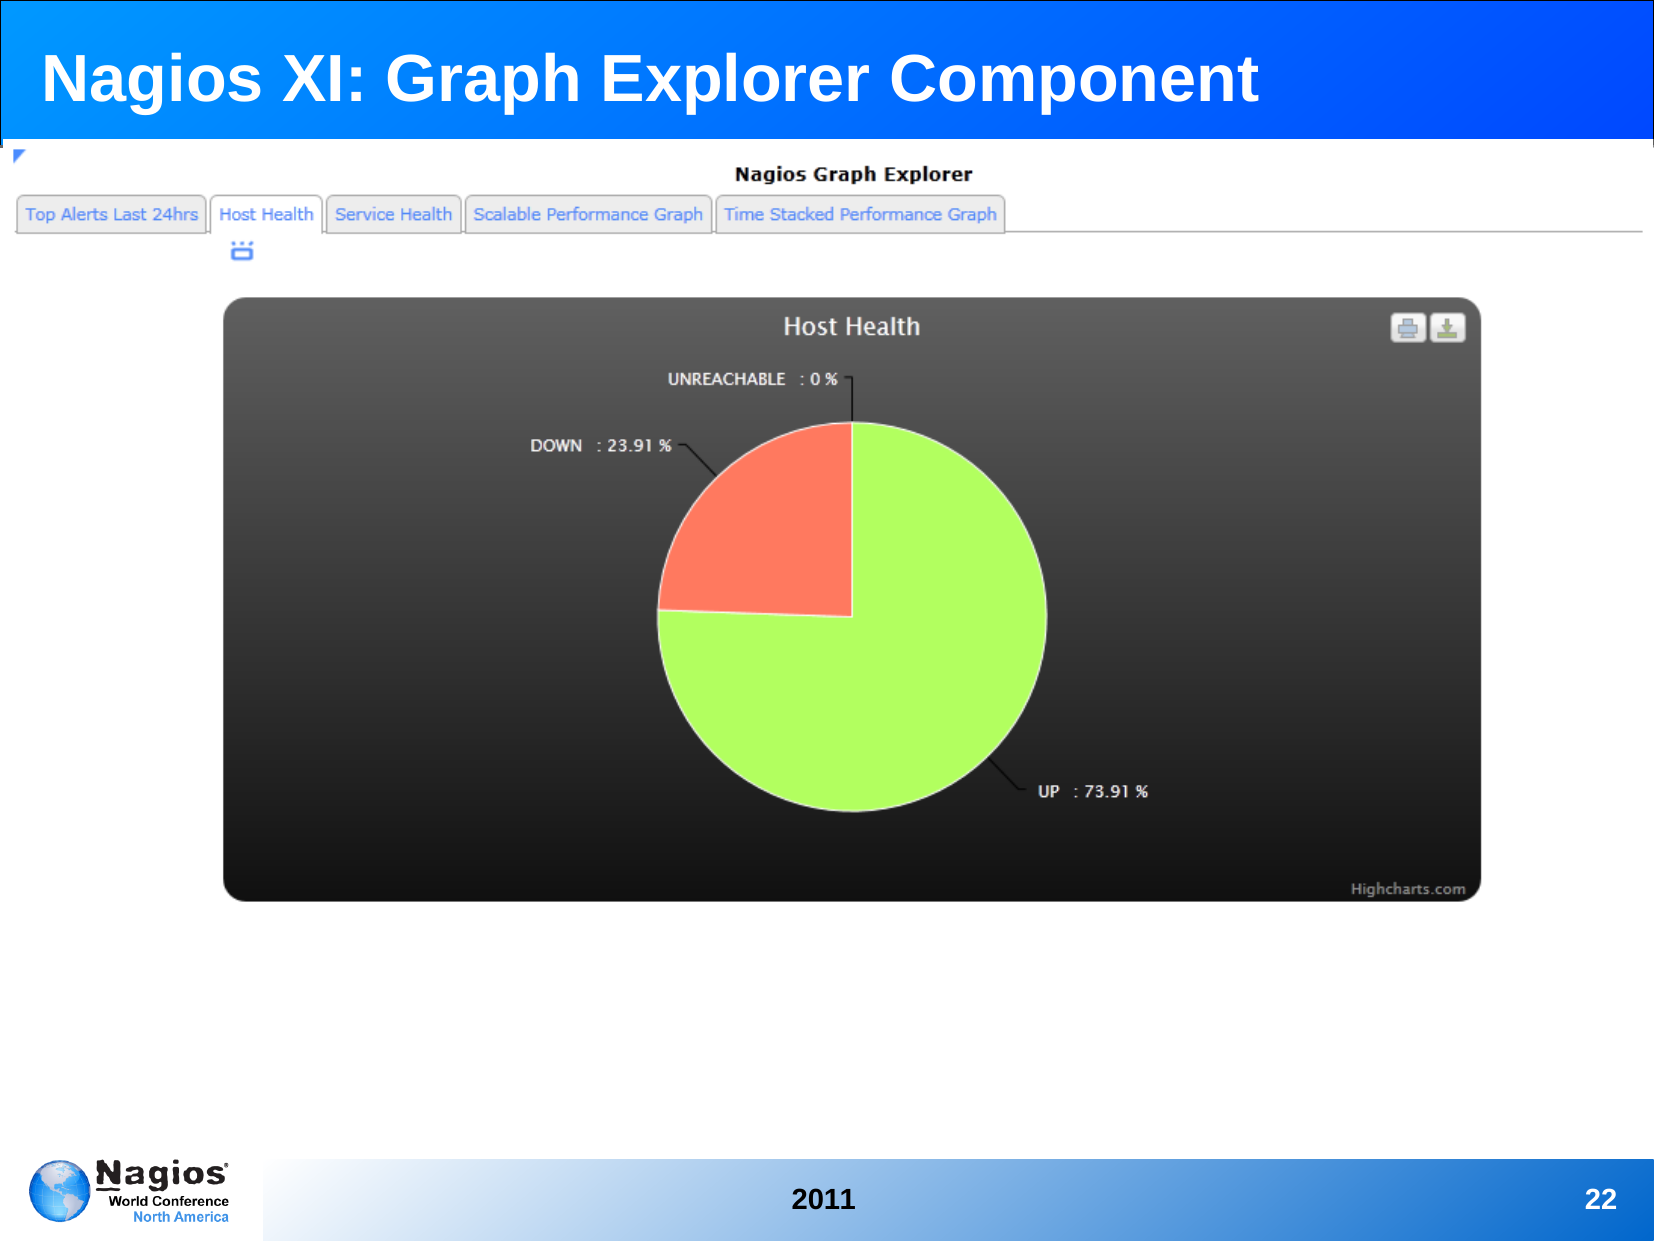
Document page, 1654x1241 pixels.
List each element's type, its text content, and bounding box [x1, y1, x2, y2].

title Nagios XI: Graph Explorer Component [41, 29, 1576, 127]
picture [29, 1159, 229, 1235]
picture [3, 139, 1654, 923]
